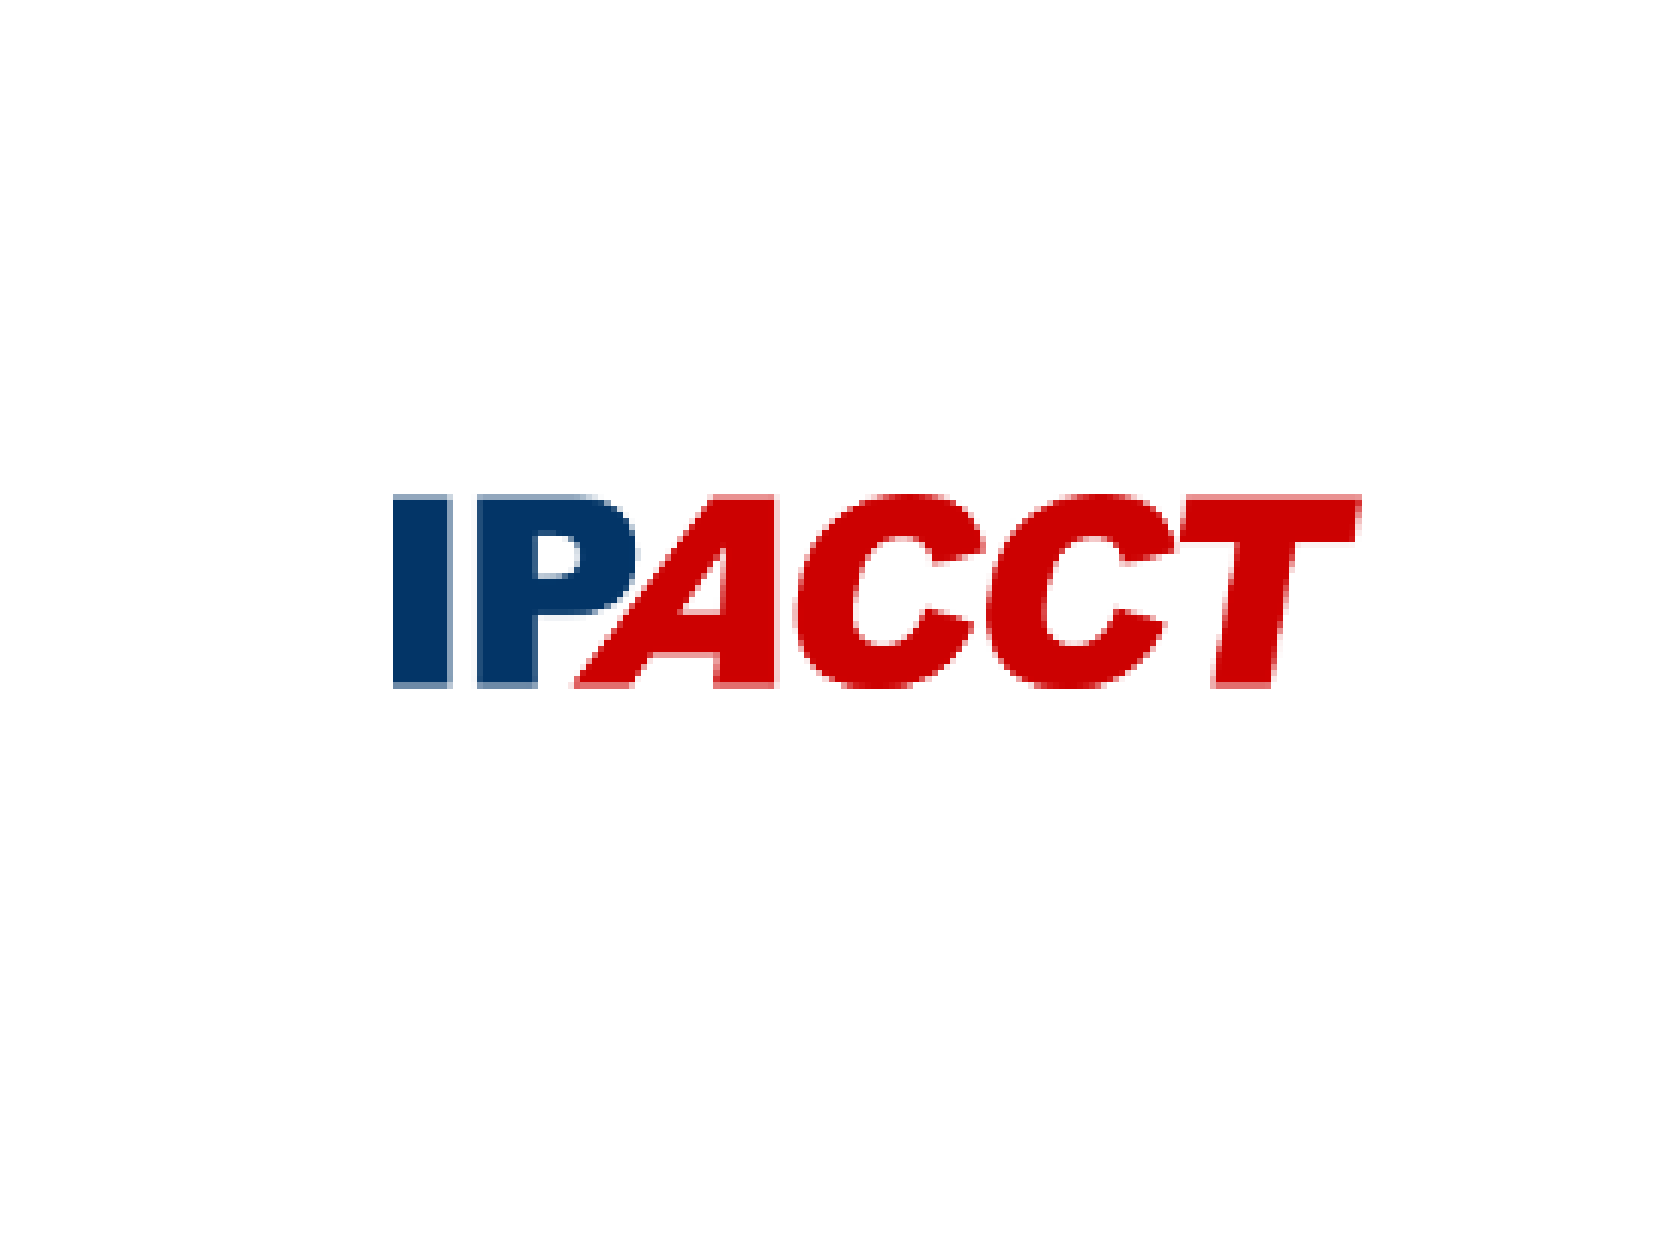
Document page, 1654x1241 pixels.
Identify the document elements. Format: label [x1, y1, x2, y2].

picture [393, 494, 1362, 689]
